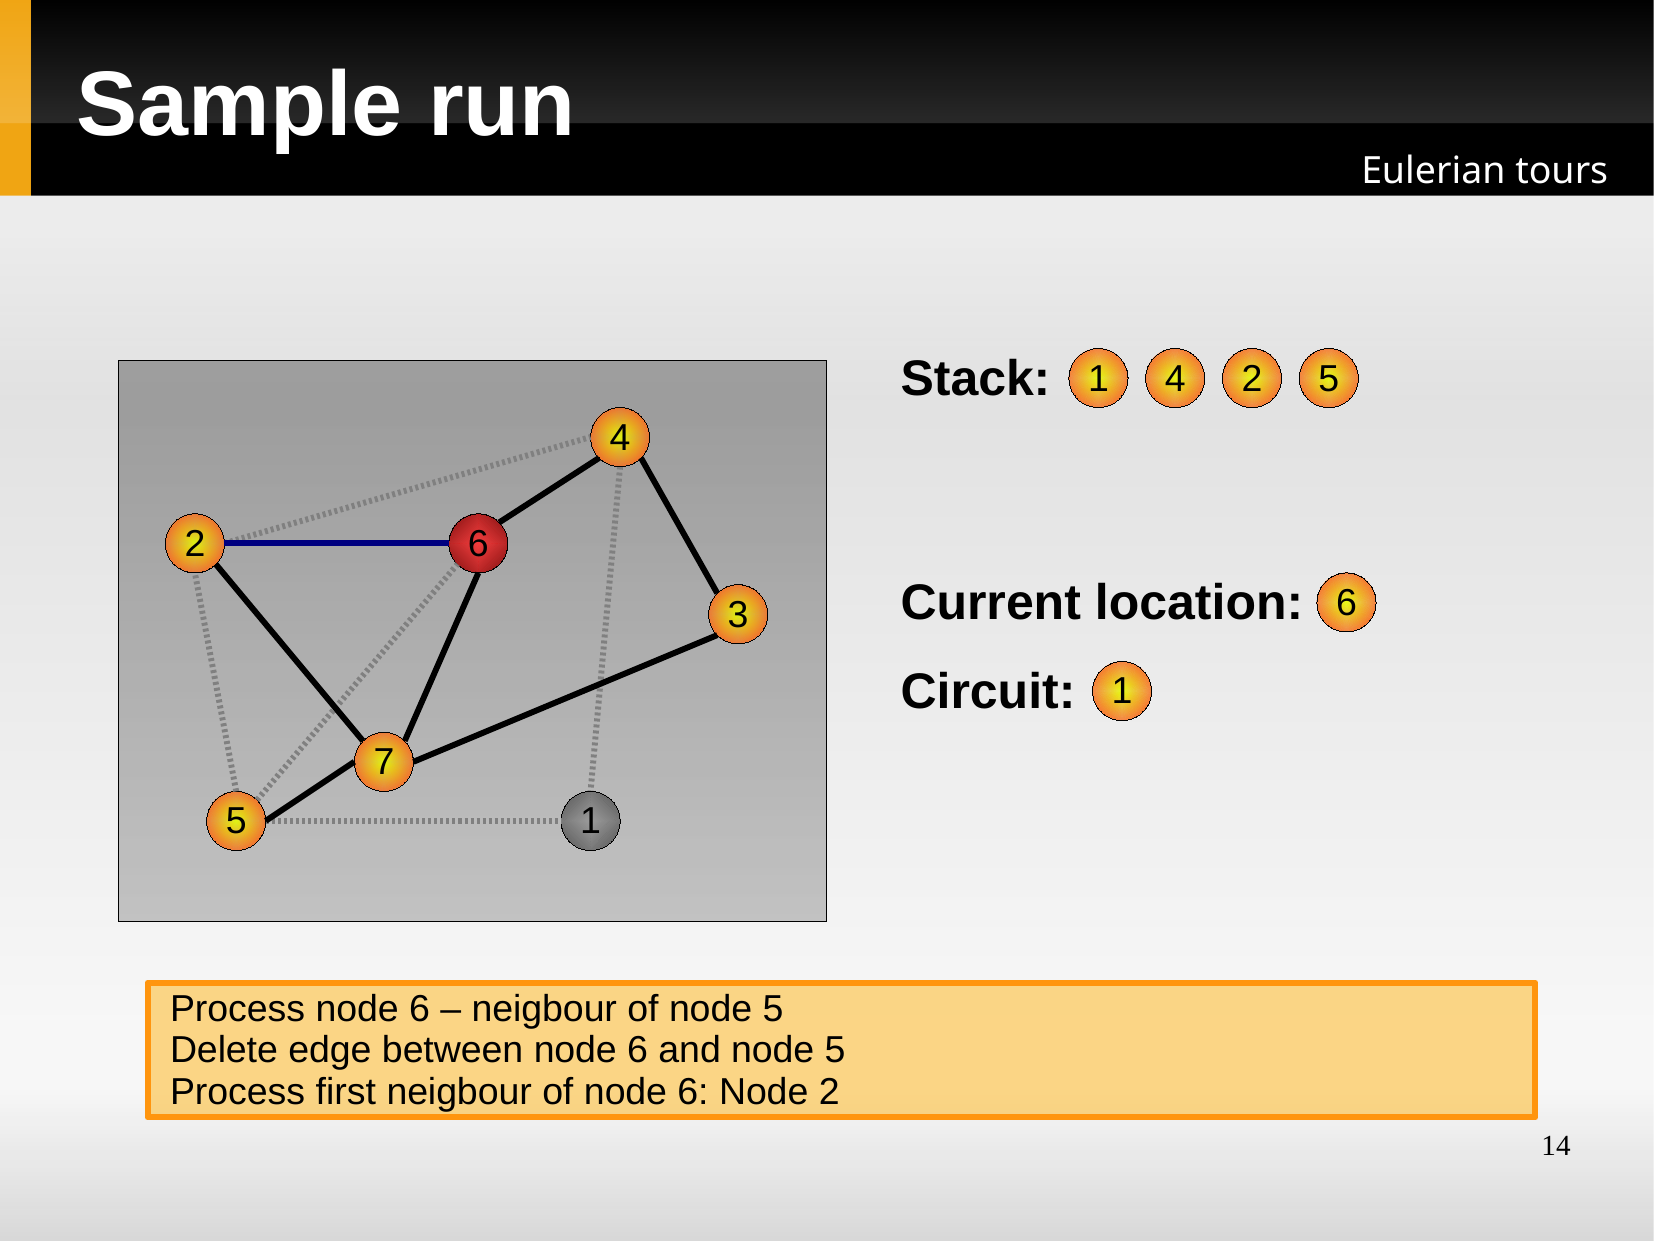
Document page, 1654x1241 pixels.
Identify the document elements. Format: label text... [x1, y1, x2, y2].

text_box Stack: [885, 342, 1123, 414]
text_box Current location: [885, 567, 1359, 638]
text_box 6 [1316, 572, 1377, 632]
text_box 4 [1145, 348, 1205, 408]
title Sample run [76, 0, 1565, 208]
text_box 1 [1068, 348, 1129, 408]
text_box 2 [1222, 348, 1282, 408]
text_box 4 [590, 407, 650, 467]
text_box Process node 6 – neigbour of node 5 Delete edge between node 6 and node 5 Process first neigbour of node 6: Node 2 [147, 982, 1536, 1118]
text_box 1 [1092, 661, 1152, 721]
text_box 7 [354, 732, 414, 792]
text_box 1 [561, 791, 621, 851]
text_box Circuit: [885, 655, 1093, 727]
text_box 5 [1299, 348, 1359, 408]
text_box [118, 360, 827, 922]
picture [0, 0, 1654, 1241]
text_box 5 [206, 791, 266, 851]
text_box 6 [448, 513, 508, 573]
text_box 3 [708, 584, 768, 644]
text_box 2 [165, 513, 225, 573]
